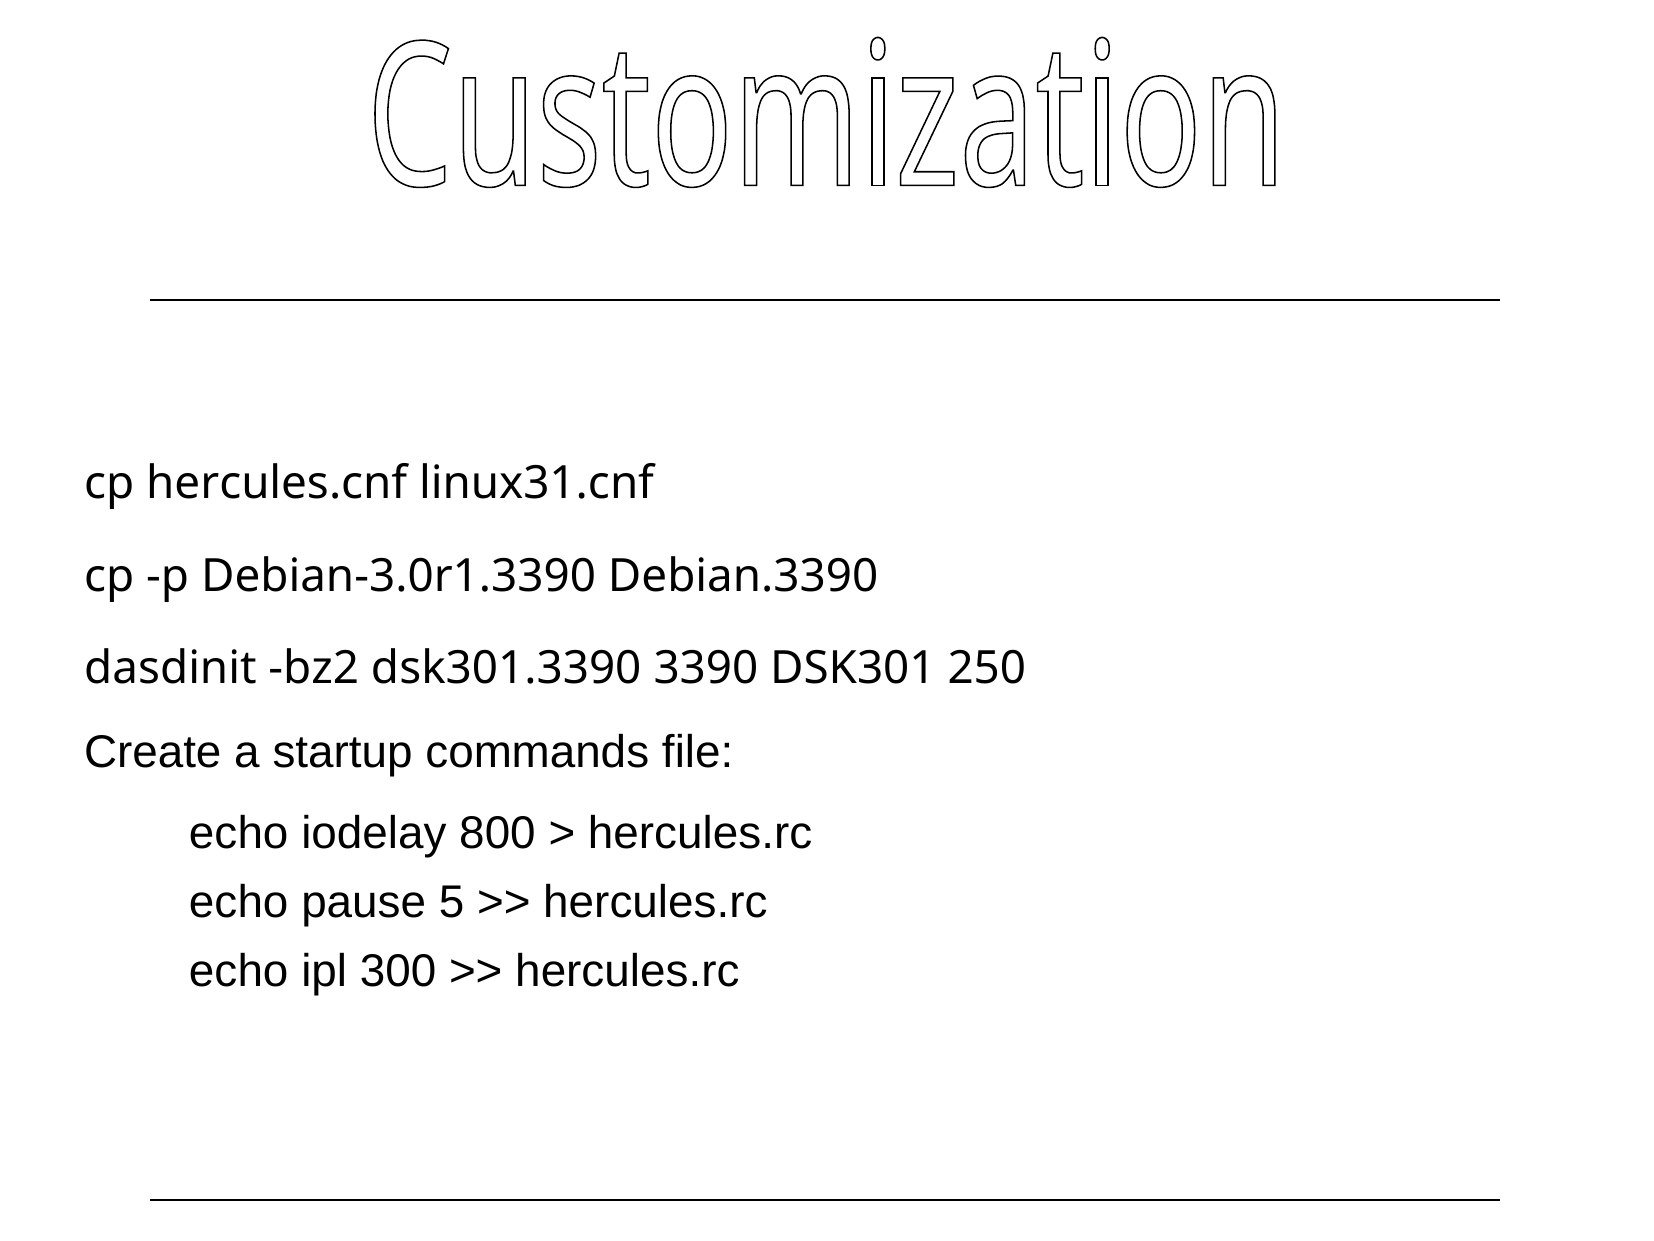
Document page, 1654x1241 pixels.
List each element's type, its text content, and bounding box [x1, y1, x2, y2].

text_box Customization [463, 77, 526, 188]
text_box Customization [375, 40, 449, 188]
text_box Customization [1096, 77, 1109, 186]
text_box Customization [744, 75, 850, 186]
text_box Customization [871, 77, 884, 186]
text_box Customization [603, 53, 648, 188]
text_box Customization [870, 37, 885, 60]
text_box Customization [900, 77, 954, 186]
text_box Customization [658, 75, 726, 188]
text_box Customization [1213, 75, 1275, 186]
text_box Customization [965, 76, 1025, 188]
text_box Customization [1037, 53, 1082, 188]
list cp hercules.cnf linux31.cnf cp -p Debian-3.0r1.3390 Debian.3390 dasdinit -bz2 dsk301.3390 3390 DSK301 250 Create a startup commands file: echo iodelay 800 > hercules.rc echo pause 5 >> hercules.rc echo ipl 300 >> hercules.rc [82, 450, 1571, 1094]
text_box Customization [543, 75, 596, 188]
text_box Customization [1127, 75, 1195, 188]
text_box Customization [1095, 37, 1110, 60]
